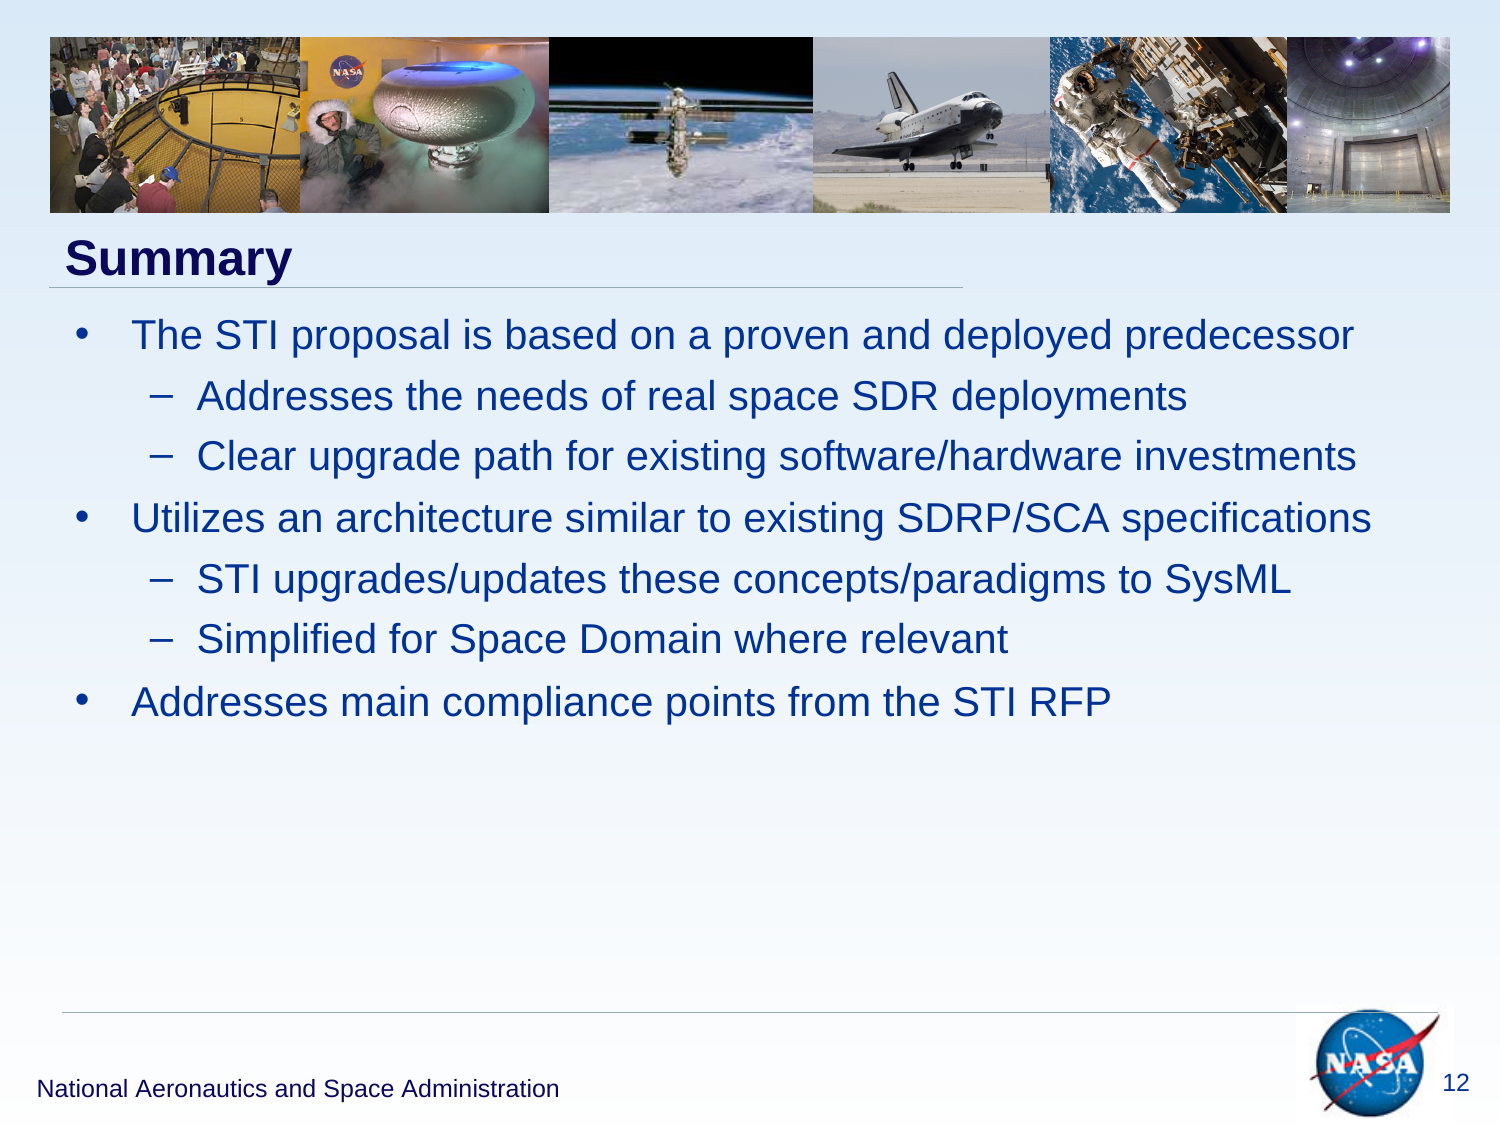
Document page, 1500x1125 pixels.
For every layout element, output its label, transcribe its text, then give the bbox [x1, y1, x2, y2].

list The STI proposal is based on a proven and deployed predecessor Addresses the needs of real space SDR deployments Clear upgrade path for existing software/hardware investments Utilizes an architecture similar to existing SDRP/SCA specifications STI upgrades/updates these concepts/paradigms to SysML Simplified for Space Domain where relevant Addresses main compliance points from the STI RFP [60, 299, 1441, 1013]
picture [50, 37, 1450, 213]
title Summary [50, 224, 1326, 286]
picture [1296, 1004, 1454, 1123]
